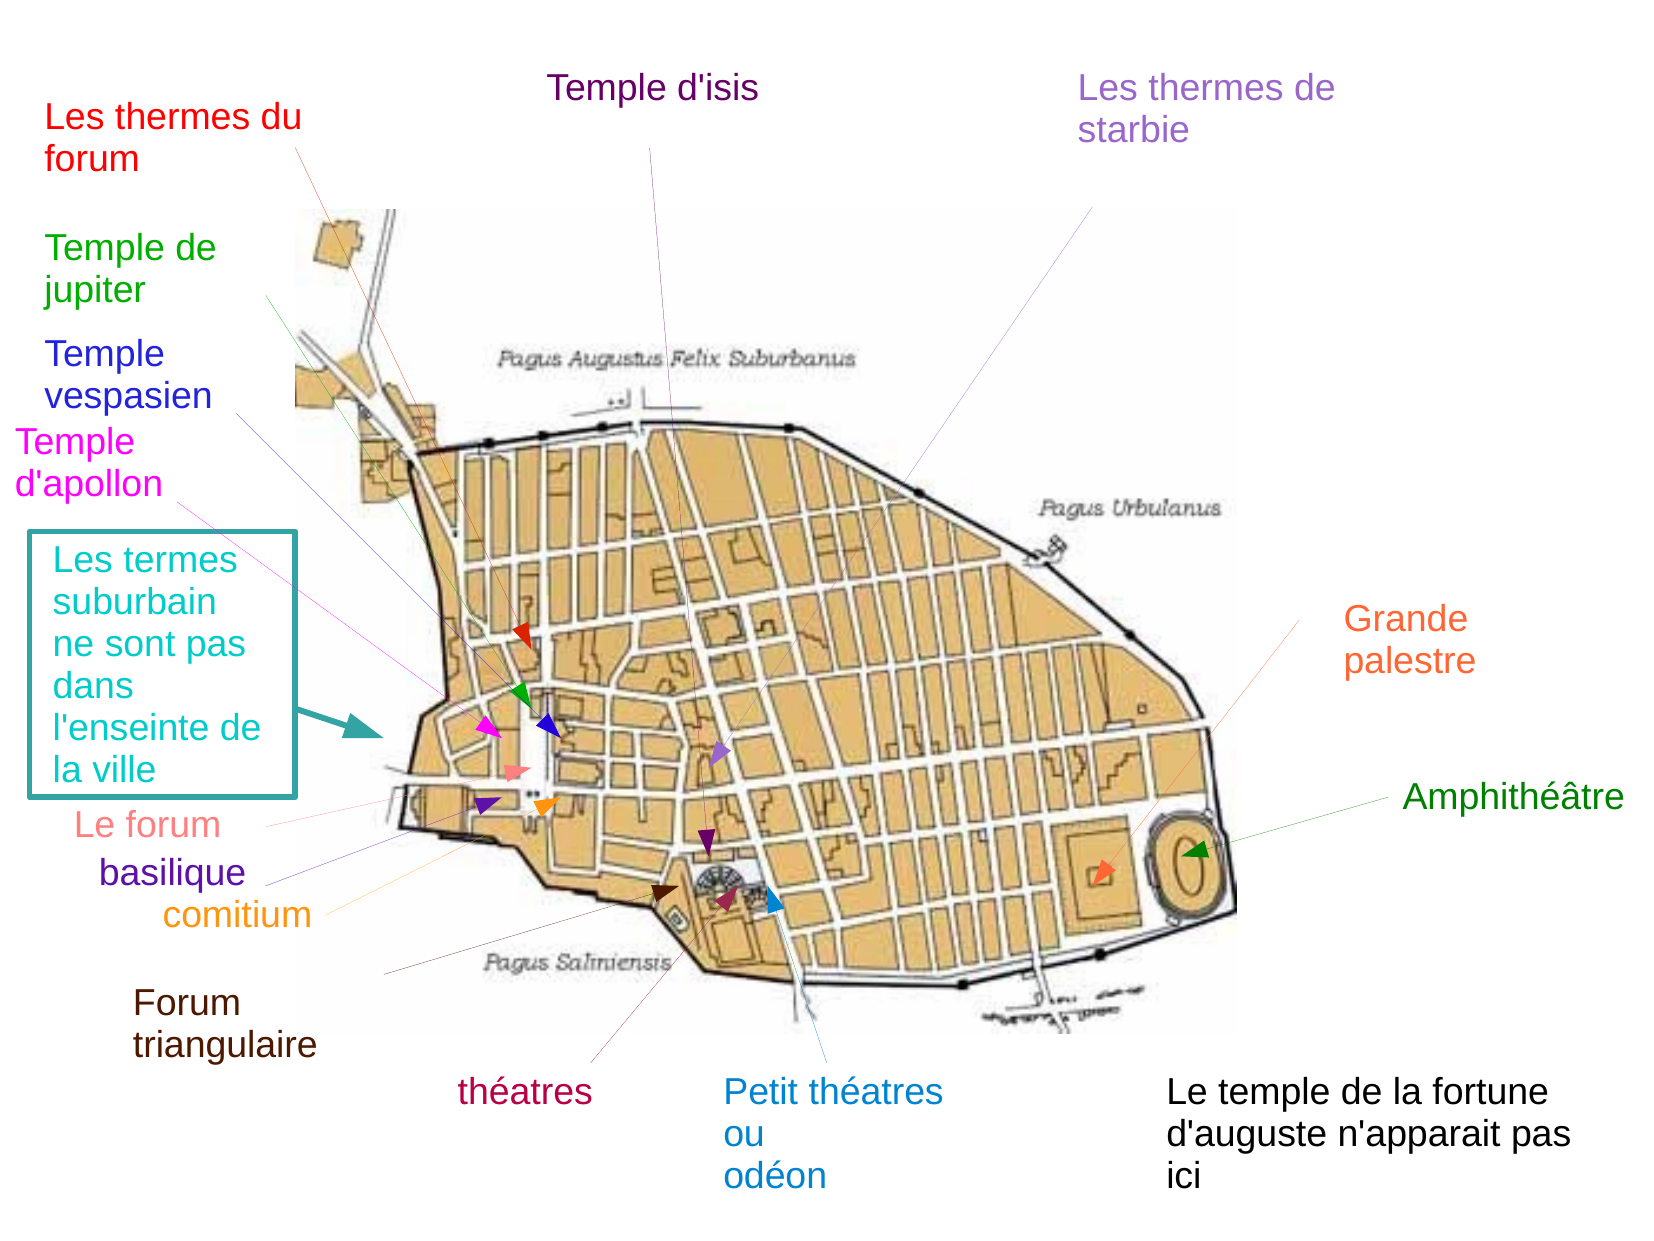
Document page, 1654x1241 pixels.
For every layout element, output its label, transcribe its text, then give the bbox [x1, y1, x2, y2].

text_box Temple d'isis [531, 59, 798, 116]
text_box Temple de jupiter [29, 219, 237, 319]
text_box basilique [84, 843, 262, 901]
text_box Le forum [59, 798, 266, 854]
text_box Amphithéâtre [1387, 767, 1654, 825]
text_box comitium [147, 885, 355, 976]
text_box Les thermes de starbie [1062, 59, 1447, 158]
text_box Petit théatres ou odéon [708, 1062, 1004, 1204]
text_box Grande palestre [1328, 590, 1625, 690]
text_box Le temple de la fortune d'auguste n'apparait pas ici [1151, 1062, 1625, 1204]
picture [295, 209, 1237, 1034]
text_box Les thermes du forum [29, 88, 325, 188]
text_box Temple vespasien [29, 324, 266, 424]
text_box Les termes suburbain ne sont pas dans l'enseinte de la ville [219, 531, 296, 587]
text_box Les termes suburbain ne sont pas dans l'enseinte de la ville [29, 531, 296, 798]
text_box théatres [442, 1062, 650, 1120]
picture [295, 343, 516, 688]
text_box Forum triangulaire [118, 974, 355, 1074]
text_box Temple d'apollon [0, 413, 237, 513]
